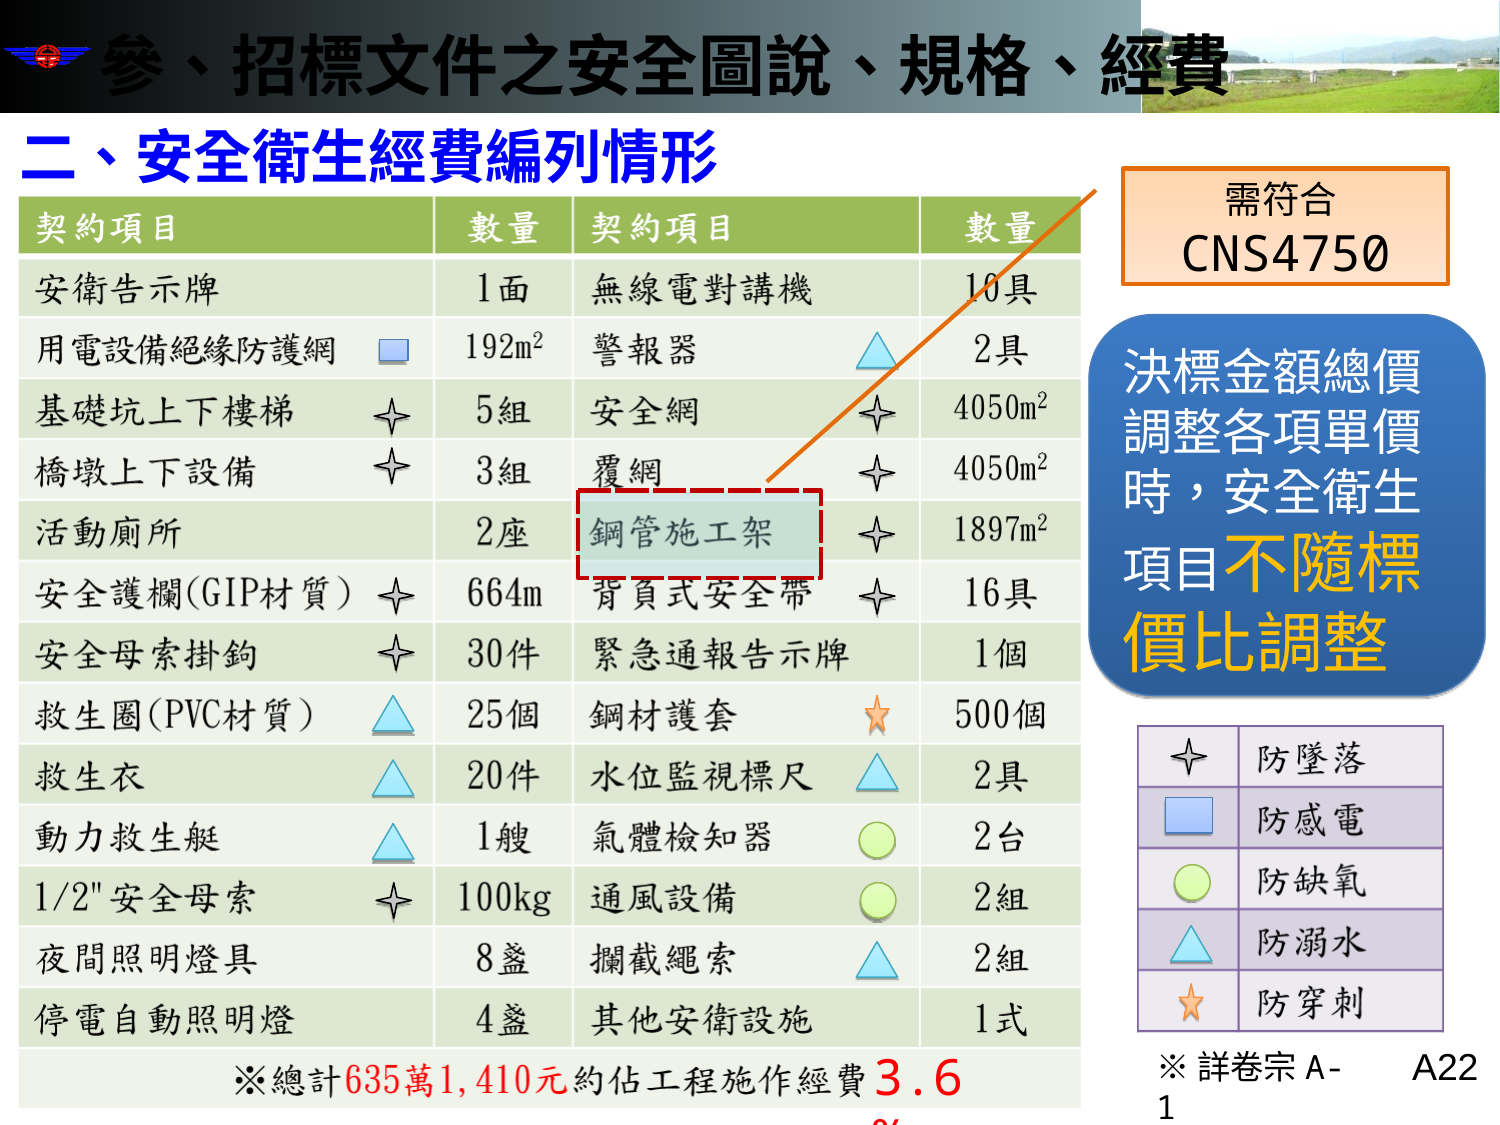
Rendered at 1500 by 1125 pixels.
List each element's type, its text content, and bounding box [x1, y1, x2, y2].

text_box [374, 447, 410, 484]
text_box [578, 490, 821, 578]
text_box [856, 941, 898, 978]
text_box [380, 339, 408, 361]
picture [1137, 723, 1444, 1047]
text_box [856, 753, 898, 790]
text_box [372, 695, 414, 731]
text_box [1171, 738, 1207, 775]
text_box [859, 455, 895, 491]
text_box [372, 760, 414, 796]
text_box [372, 823, 414, 860]
text_box [859, 822, 895, 858]
text_box [1179, 983, 1203, 1020]
text_box [1174, 864, 1211, 901]
text_box [859, 395, 895, 431]
text_box 需符合CNS4750 [1123, 168, 1448, 284]
picture [1248, 0, 1500, 113]
text_box 決標金額總價調整各項單價時，安全衛生項目不隨標價比調整 [1089, 314, 1485, 696]
text_box [1165, 798, 1213, 833]
text_box 3.6% [858, 1038, 991, 1114]
text_box 二、安全衛生經費編列情形 [4, 112, 738, 208]
text_box [1170, 925, 1212, 962]
text_box 參、招標文件之安全圖說、規格、經費 [0, 0, 1248, 115]
text_box [865, 695, 889, 731]
text_box ※詳卷宗A-1 [1141, 1038, 1376, 1094]
text_box [856, 332, 898, 368]
text_box [376, 882, 412, 919]
text_box [859, 578, 895, 614]
text_box [374, 398, 410, 434]
text_box [860, 882, 896, 919]
text_box [858, 516, 895, 552]
text_box [378, 634, 414, 671]
text_box [378, 577, 414, 614]
picture [17, 191, 1082, 1125]
text_box A22 [1397, 1035, 1500, 1096]
